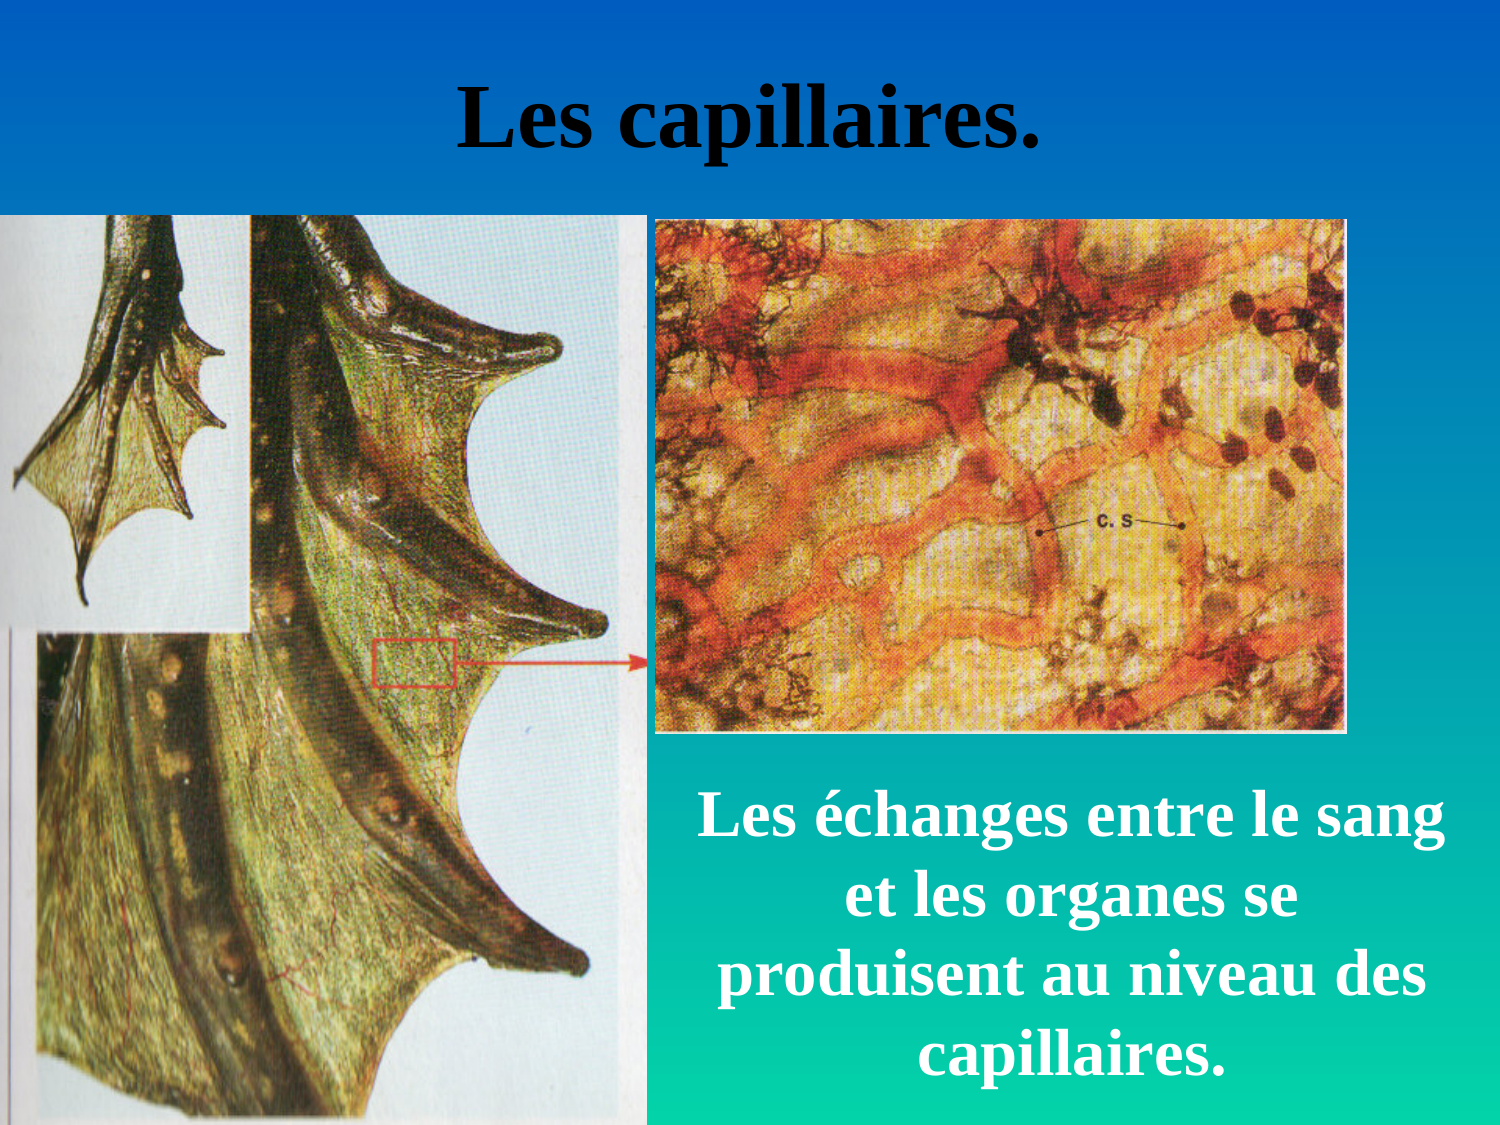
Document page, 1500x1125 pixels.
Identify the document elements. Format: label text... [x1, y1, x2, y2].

text_box Les échanges entre le sang et les organes se produisent au niveau des capillaires. [679, 761, 1466, 1097]
picture [0, 215, 1500, 1125]
text_box Les capillaires. [75, 45, 1426, 176]
